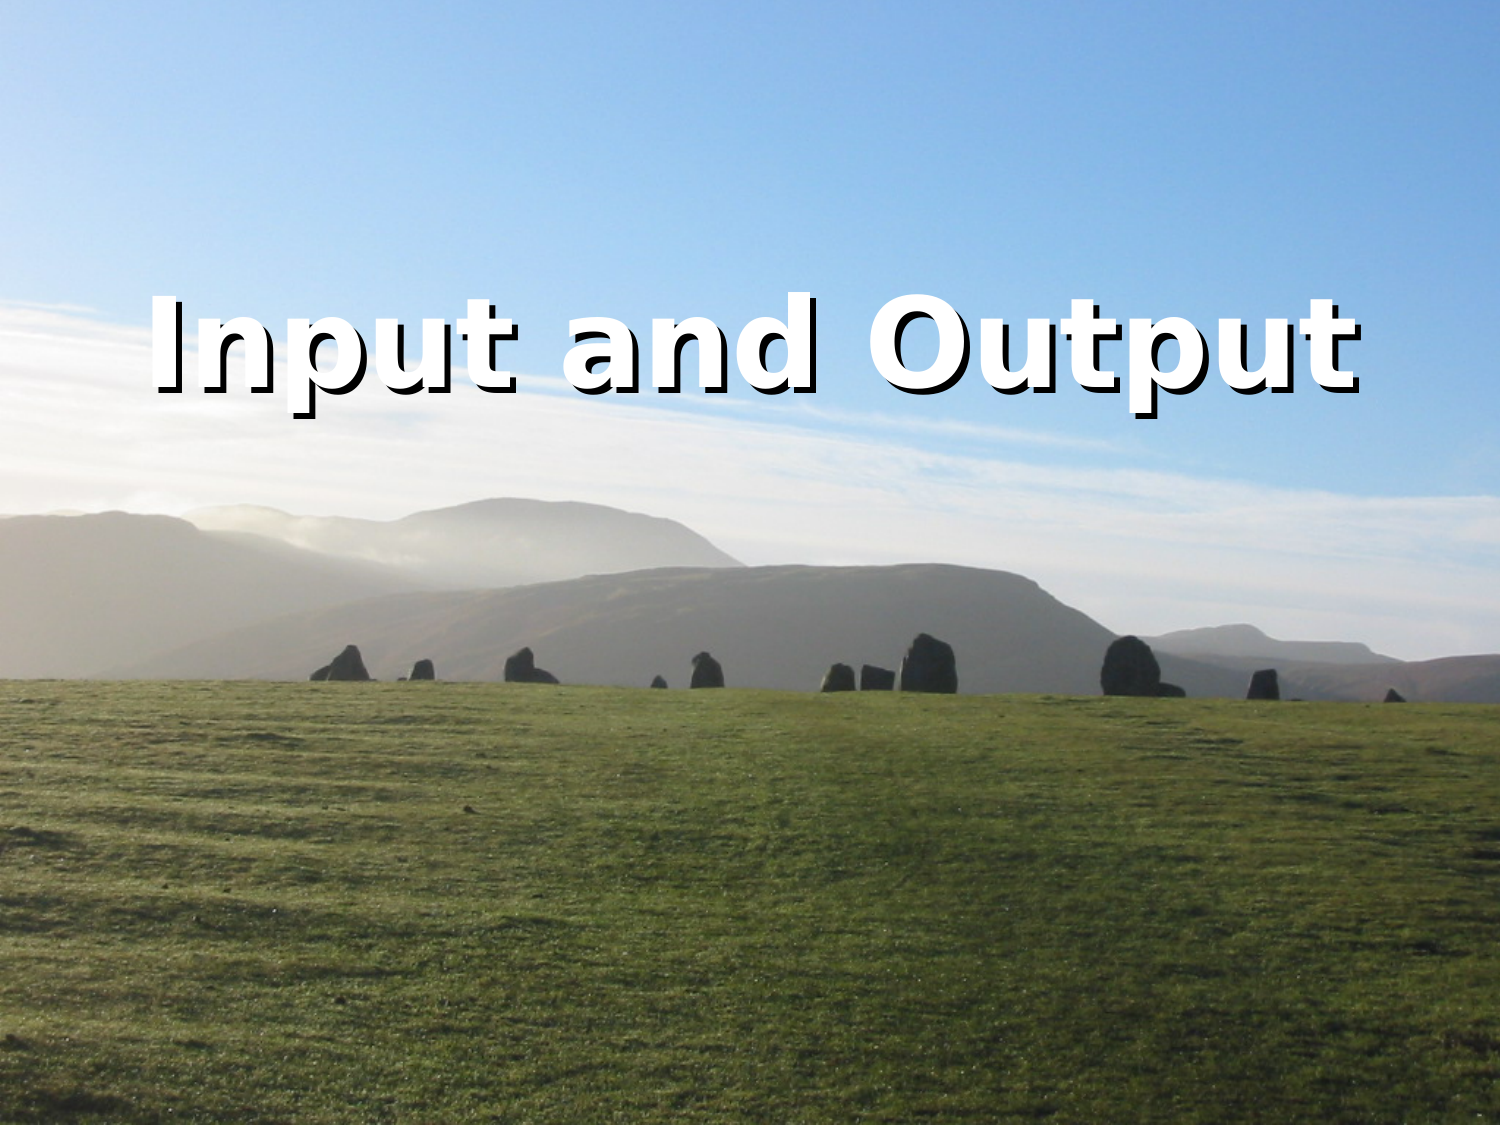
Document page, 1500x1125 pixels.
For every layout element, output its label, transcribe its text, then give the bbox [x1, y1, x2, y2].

title Input and Output [112, 237, 1388, 425]
picture [0, 0, 1500, 1125]
